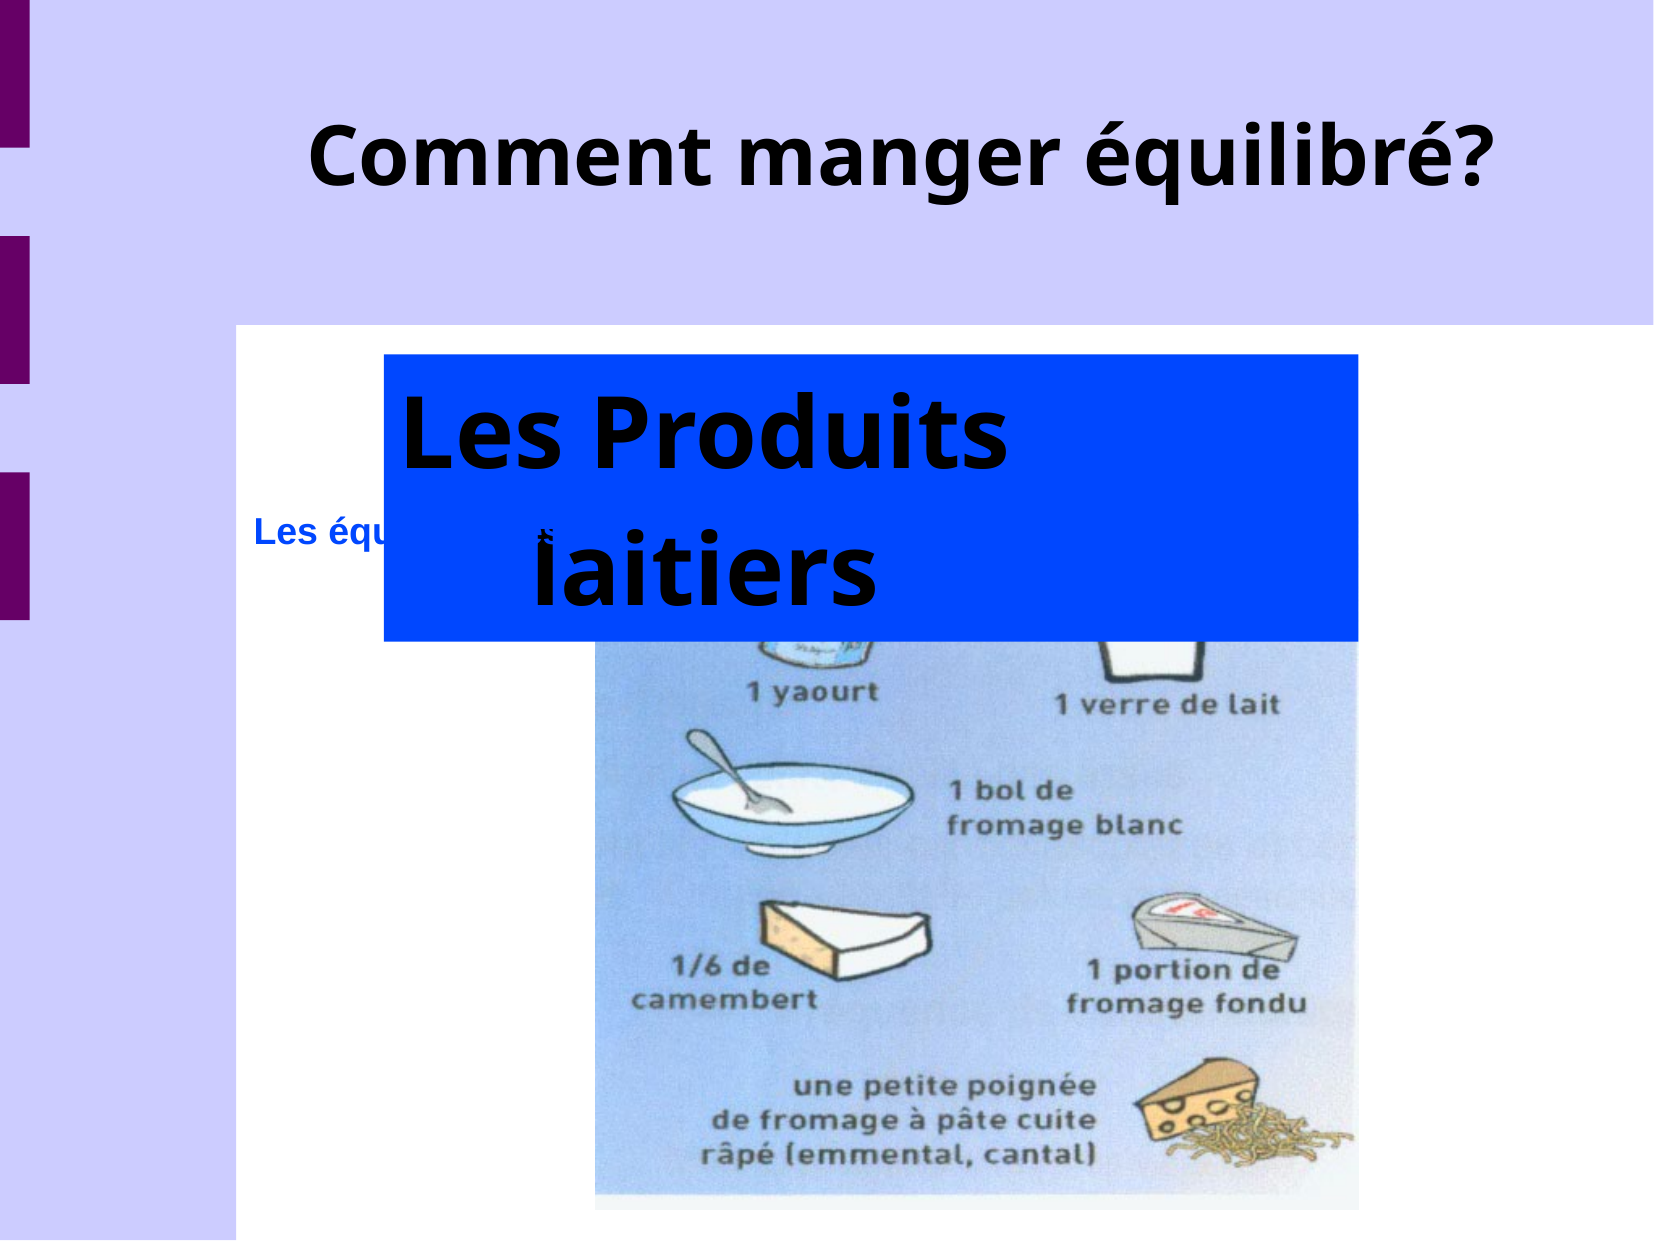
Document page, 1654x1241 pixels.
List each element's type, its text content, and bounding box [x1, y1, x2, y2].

text_box Comment manger équilibré? [291, 88, 1418, 220]
text_box Les équivalences: [238, 502, 591, 562]
picture [595, 642, 1359, 1211]
text_box [0, 0, 1654, 1241]
text_box Les Produits laitiers [383, 354, 1359, 473]
